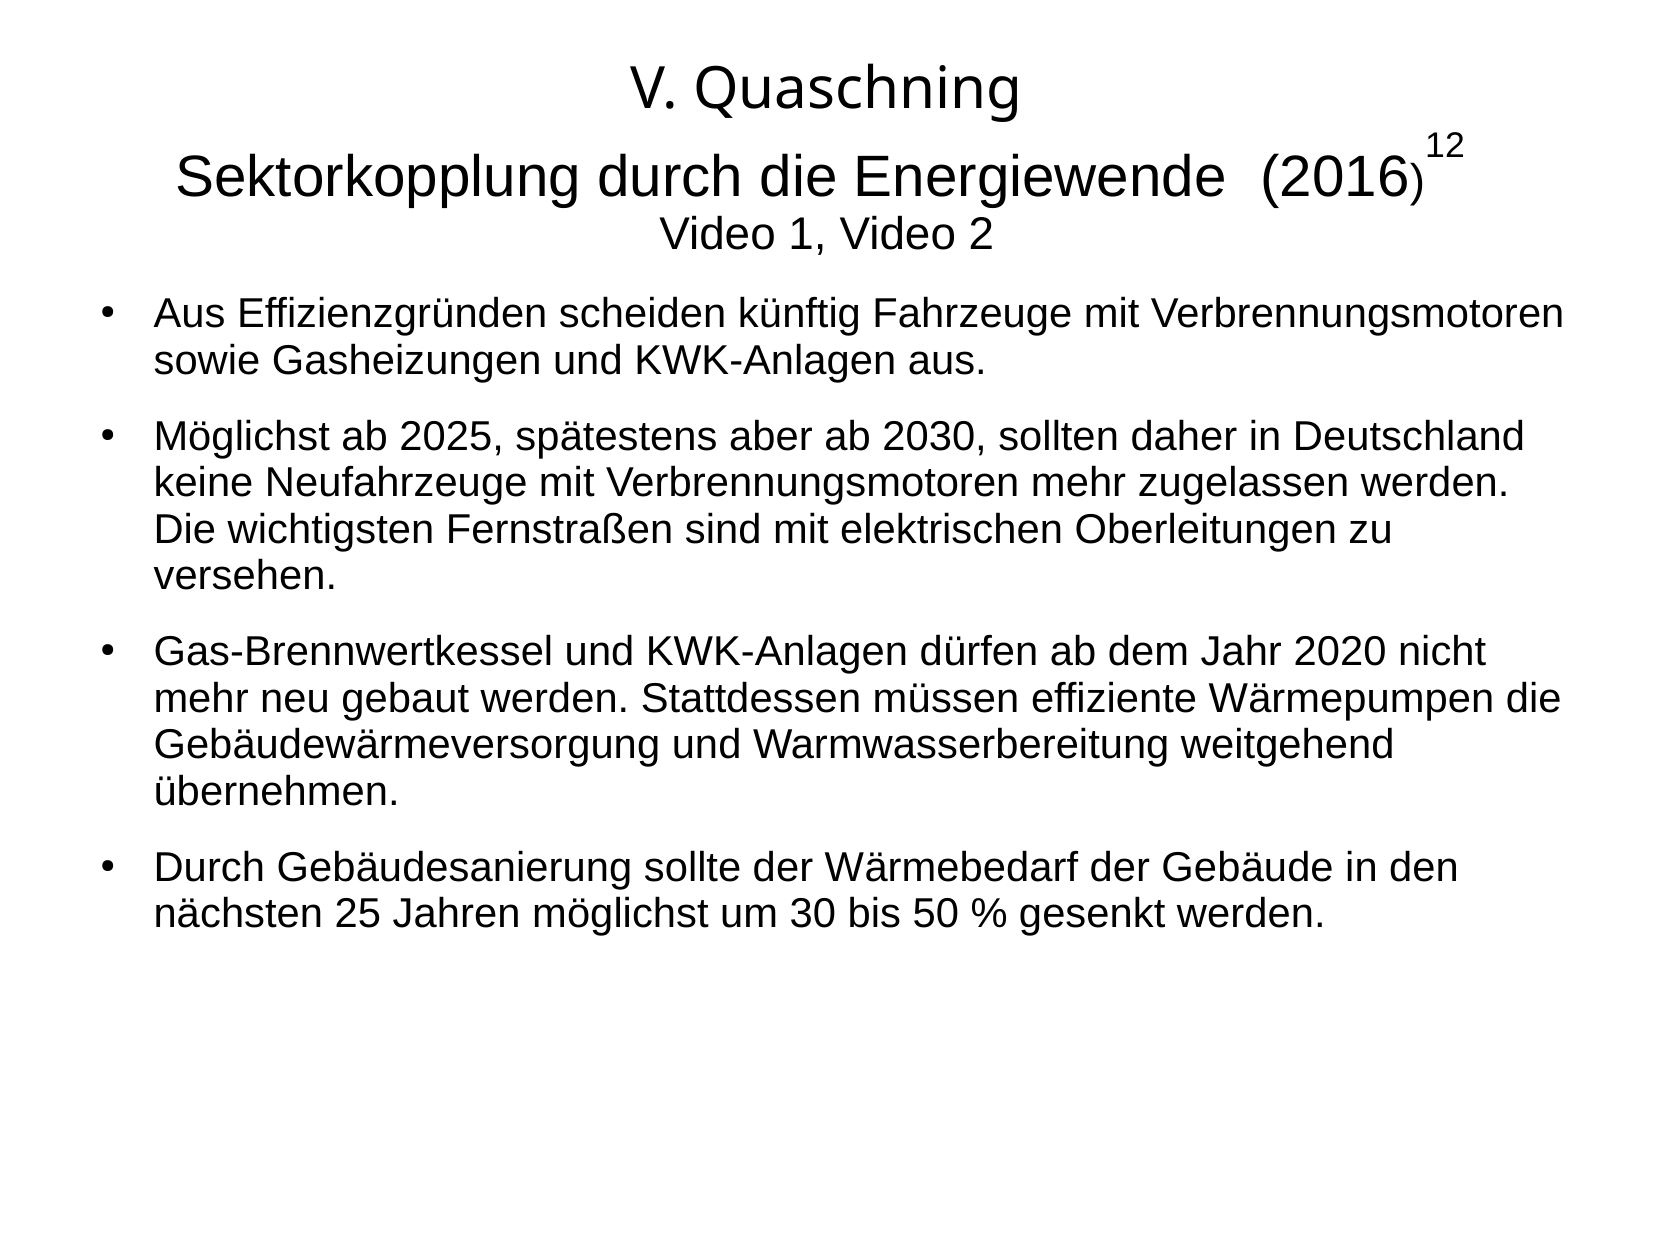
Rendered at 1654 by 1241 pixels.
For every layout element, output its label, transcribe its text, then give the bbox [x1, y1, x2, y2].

title V. Quaschning Sektorkopplung durch die Energiewende (2016)12 Video 1, Video 2 [82, 49, 1571, 257]
list Aus Effizienzgründen scheiden künftig Fahrzeuge mit Verbrennungsmotoren sowie Gasheizungen und KWK-Anlagen aus. Möglichst ab 2025, spätestens aber ab 2030, sollten daher in Deutschland keine Neufahrzeuge mit Verbrennungsmotoren mehr zugelassen werden. Die wichtigsten Fernstraßen sind mit elektrischen Oberleitungen zu versehen. Gas-Brennwertkessel und KWK-Anlagen dürfen ab dem Jahr 2020 nicht mehr neu gebaut werden. Stattdessen müssen effiziente Wärmepumpen die Gebäudewärmeversorgung und Warmwasserbereitung weitgehend übernehmen. Durch Gebäudesanierung sollte der Wärmebedarf der Gebäude in den nächsten 25 Jahren möglichst um 30 bis 50 % gesenkt werden. [82, 290, 1571, 1109]
